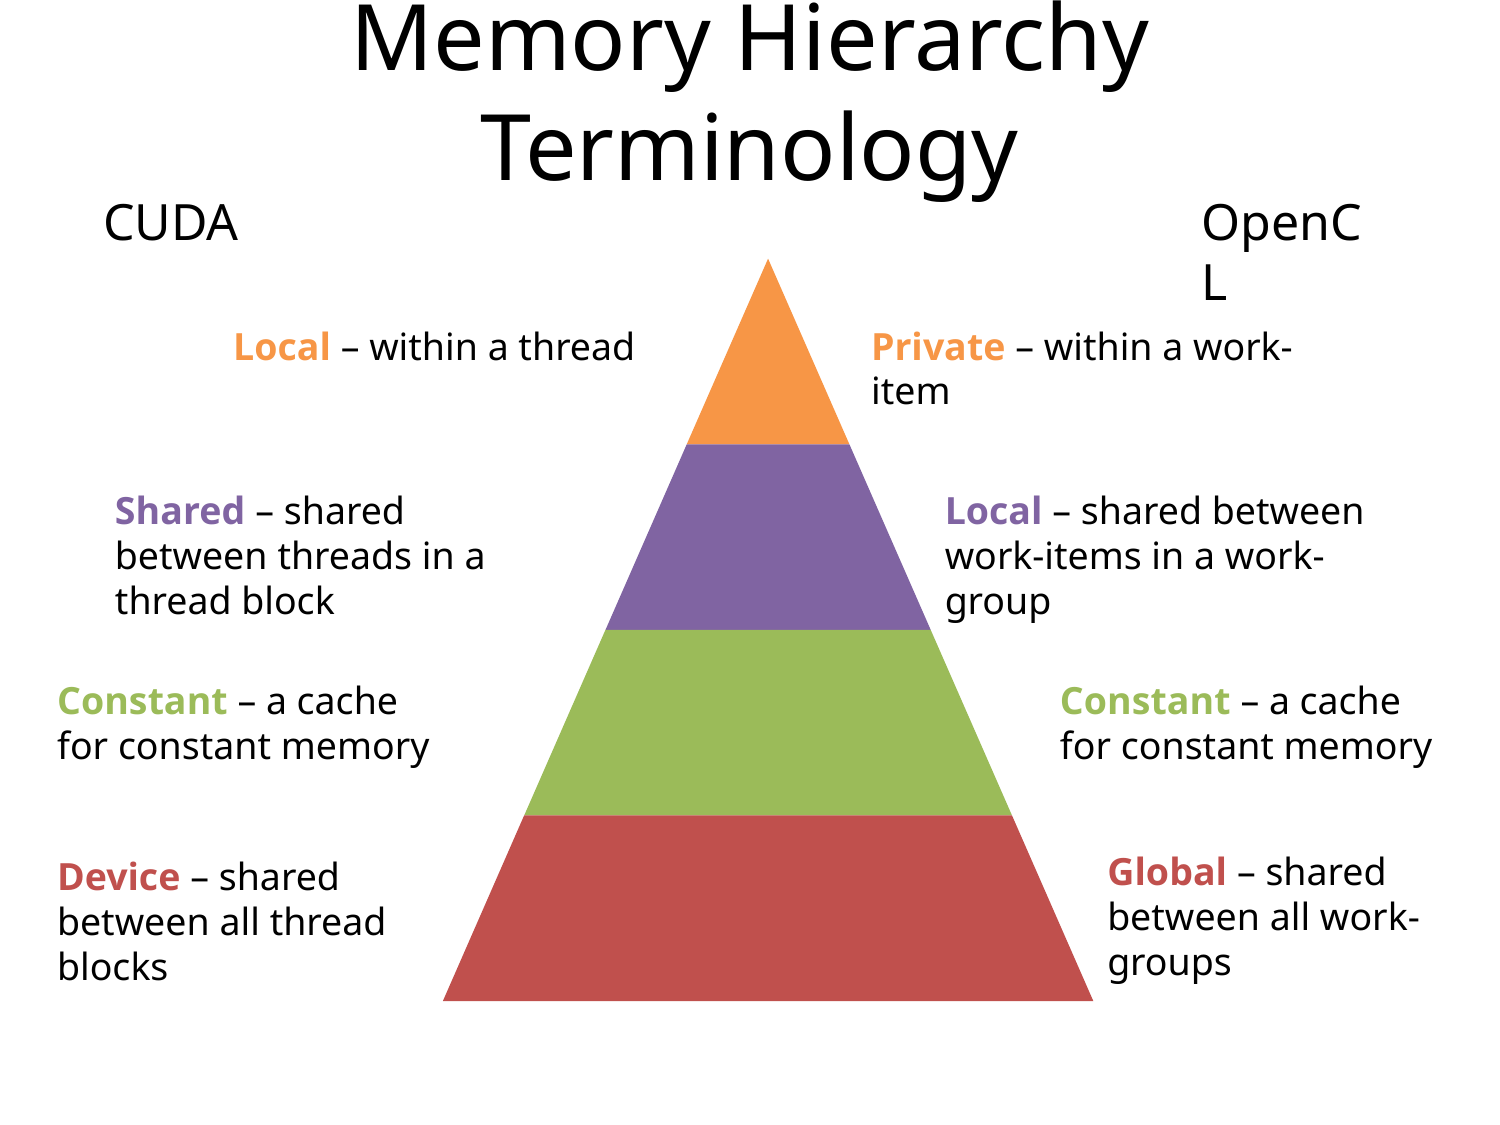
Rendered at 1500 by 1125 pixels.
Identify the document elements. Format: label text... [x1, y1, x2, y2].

text_box CUDA [88, 182, 254, 258]
text_box [442, 258, 1094, 1002]
text_box Device – shared between all thread blocks [42, 845, 502, 996]
text_box Private – within a work-item [856, 315, 1376, 420]
text_box Constant – a cache for constant memory [42, 669, 466, 775]
text_box Constant – a cache for constant memory [1045, 669, 1469, 775]
text_box Global – shared between all work-groups [1092, 840, 1495, 991]
text_box Local – shared between work-items in a work-group [930, 479, 1444, 630]
title Memory Hierarchy Terminology [75, 0, 1425, 183]
text_box Local – within a thread [218, 315, 663, 375]
text_box Shared – shared between threads in a thread block [100, 479, 561, 630]
text_box OpenCL [1187, 182, 1400, 318]
